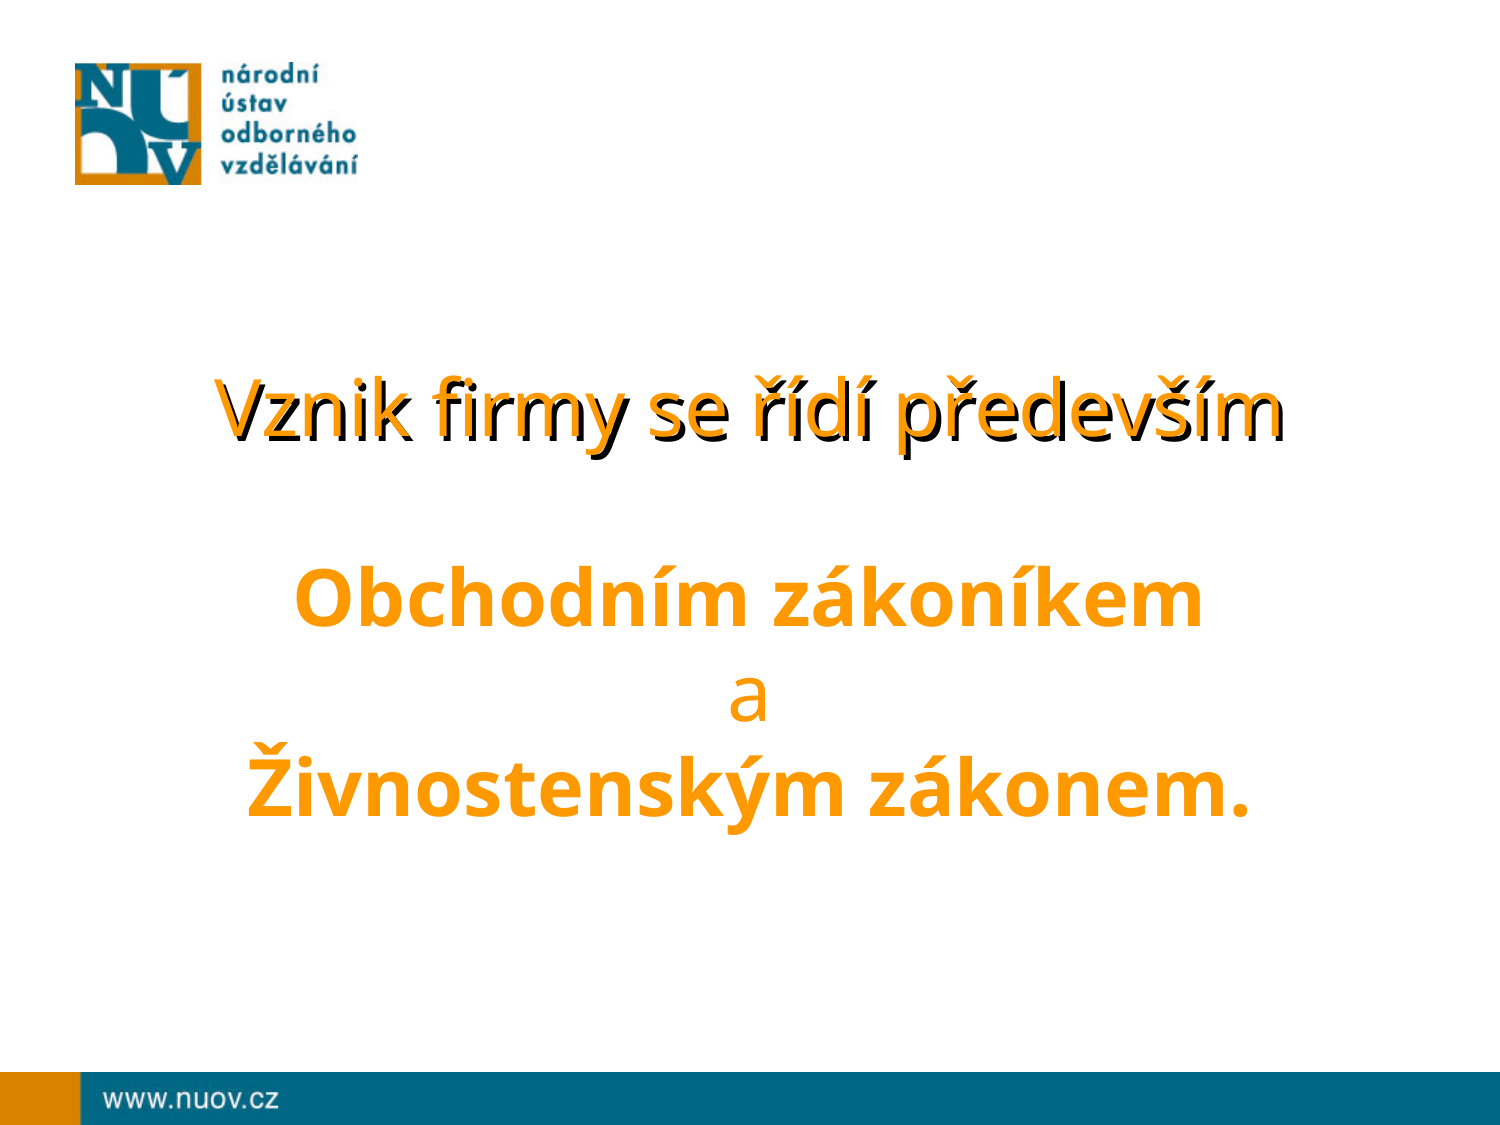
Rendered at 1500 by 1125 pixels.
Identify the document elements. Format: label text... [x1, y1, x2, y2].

text_box Vznik firmy se řídí především Obchodním zákoníkem a Živnostenským zákonem. [75, 350, 1426, 841]
text_box [0, 1072, 1500, 1125]
text_box [75, 62, 358, 185]
